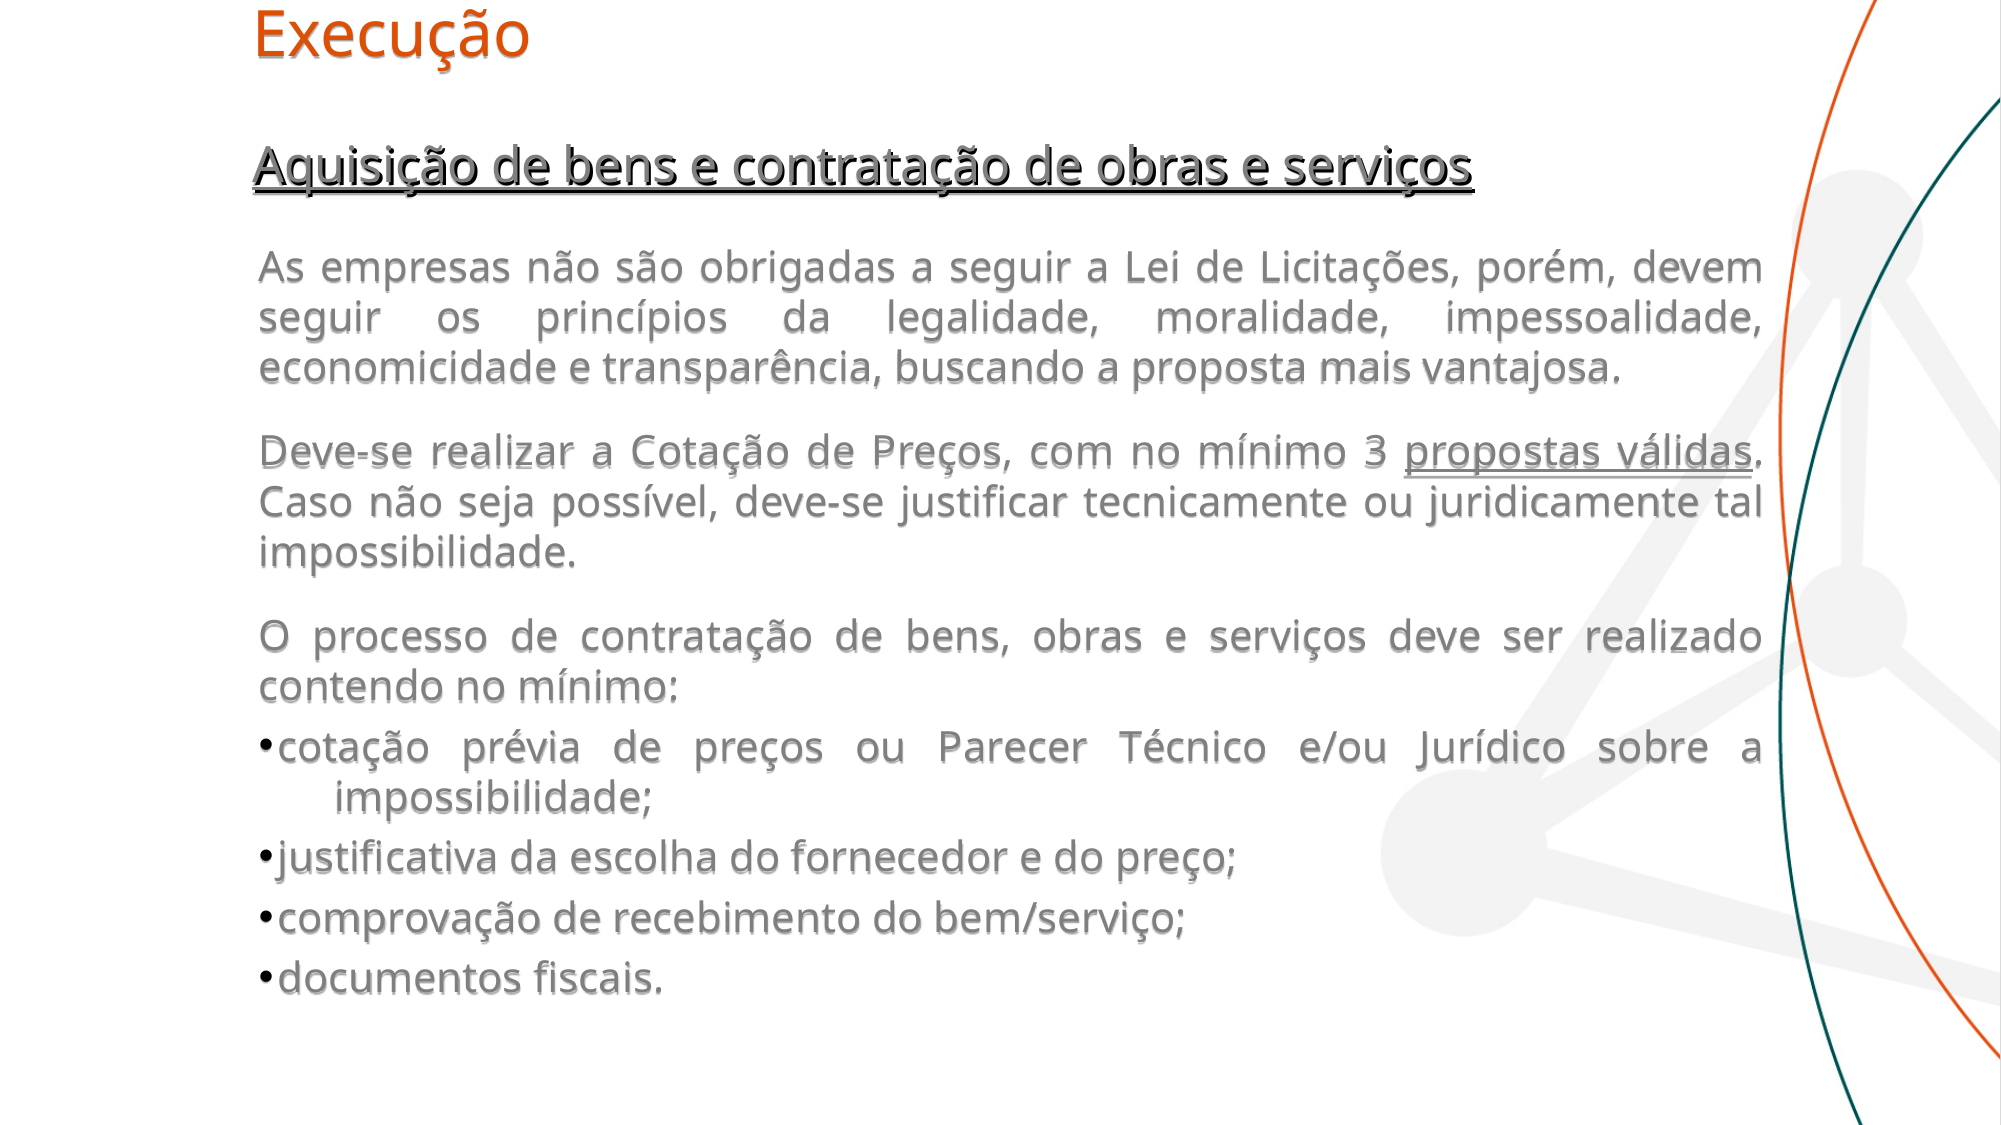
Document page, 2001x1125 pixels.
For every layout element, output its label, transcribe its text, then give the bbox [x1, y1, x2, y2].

text_box Aquisição de bens e contratação de obras e serviços [237, 125, 1756, 202]
text_box As empresas não são obrigadas a seguir a Lei de Licitações, porém, devem seguir os princípios da legalidade, moralidade, impessoalidade, economicidade e transparência, buscando a proposta mais vantajosa. Deve-se realizar a Cotação de Preços, com no mínimo 3 propostas válidas. Caso não seja possível, deve-se justificar tecnicamente ou juridicamente tal impossibilidade. O processo de contratação de bens, obras e serviços deve ser realizado contendo no mínimo: cotação prévia de preços ou Parecer Técnico e/ou Jurídico sobre a impossibilidade; justificativa da escolha do fornecedor e do preço; comprovação de recebimento do bem/serviço; documentos fiscais. [244, 231, 1780, 1095]
text_box Execução [237, 0, 1250, 125]
